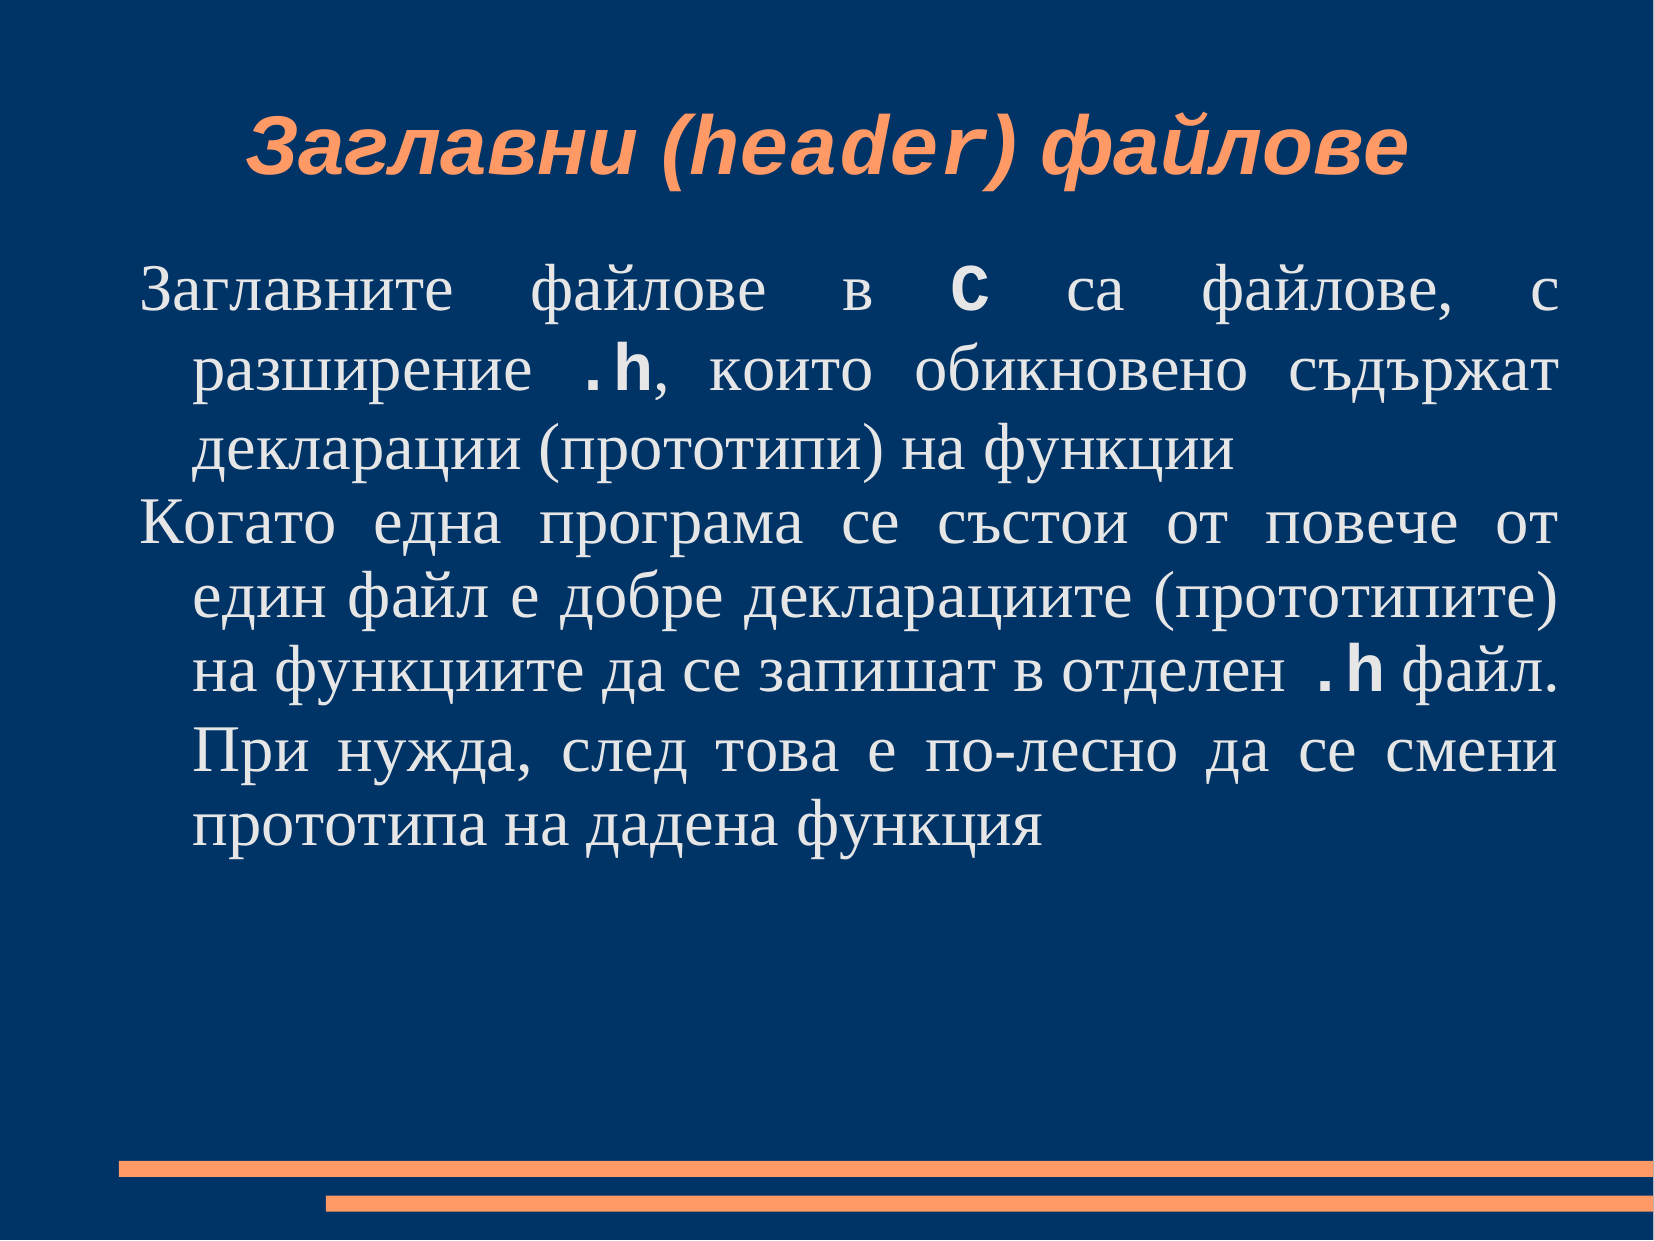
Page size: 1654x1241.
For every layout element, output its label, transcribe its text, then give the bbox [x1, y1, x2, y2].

title Заглавни (header) файлове [121, 46, 1534, 251]
list Заглавните файлове в C са файлове, с разширение .h, които обикновено съдържат декларации (прототипи) на функции Когато една програма се състои от повече от един файл е добре декларациите (прототипите) на функциите да се запишат в отделен .h файл. При нужда, след това е по-лесно да се смени прототипа на дадена функция [121, 251, 1561, 1047]
